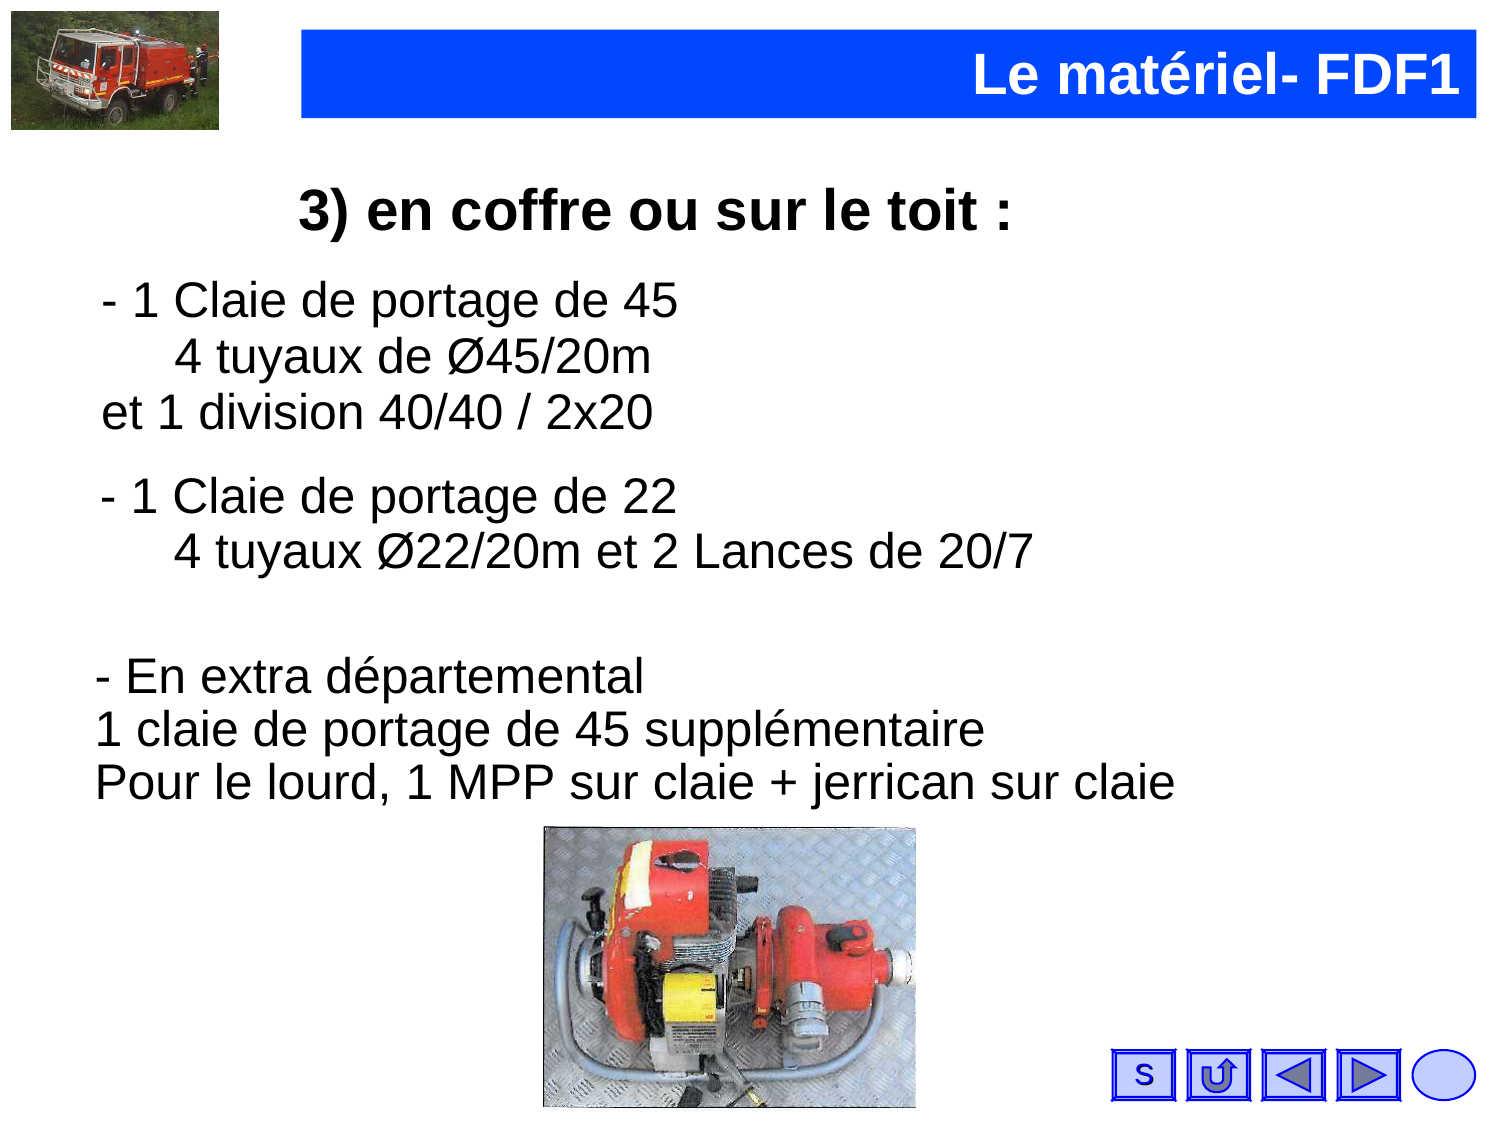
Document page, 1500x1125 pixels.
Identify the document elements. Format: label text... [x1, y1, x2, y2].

text_box [1412, 1050, 1476, 1101]
picture [11, 11, 219, 130]
picture [543, 826, 916, 1112]
text_box - 1 Claie de portage de 45 4 tuyaux de Ø45/20m et 1 division 40/40 / 2x20 [100, 275, 680, 441]
text_box 3) en coffre ou sur le toit : [298, 181, 1016, 244]
text_box - En extra départemental 1 claie de portage de 45 supplémentaire Pour le lourd, 1 MPP sur claie + jerrican sur claie [79, 643, 1329, 874]
text_box Le matériel- FDF1 [301, 29, 1477, 119]
text_box - 1 Claie de portage de 22 4 tuyaux Ø22/20m et 2 Lances de 20/7 [84, 463, 1063, 588]
